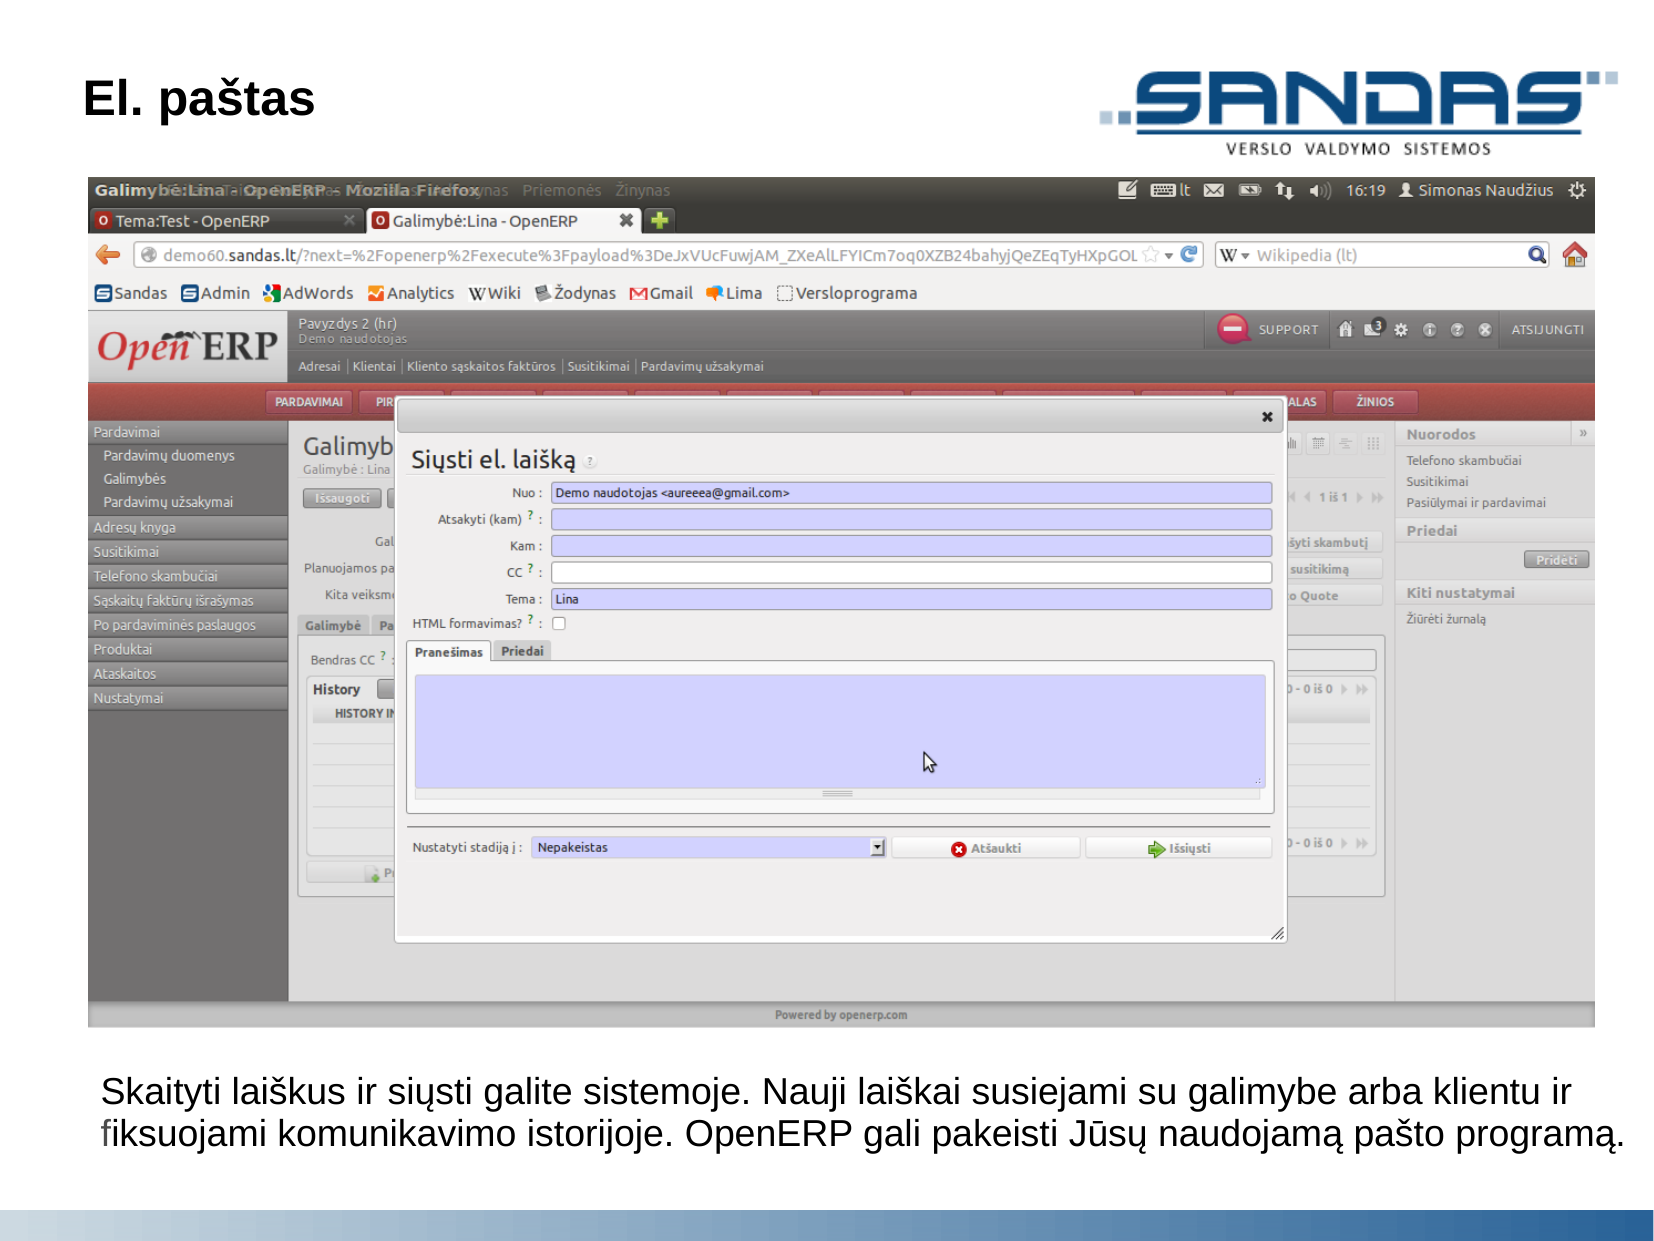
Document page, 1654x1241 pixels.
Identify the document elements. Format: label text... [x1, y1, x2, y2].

picture [88, 9, 1626, 1028]
title El. paštas [82, 49, 1571, 148]
picture [0, 1210, 1654, 1241]
text_box Skaityti laiškus ir siųsti galite sistemoje. Nauji laiškai susiejami su galimybe arba klientu ir fiksuojami komunikavimo istorijoje. OpenERP gali pakeisti Jūsų naudojamą pašto programą. [85, 1062, 1642, 1162]
